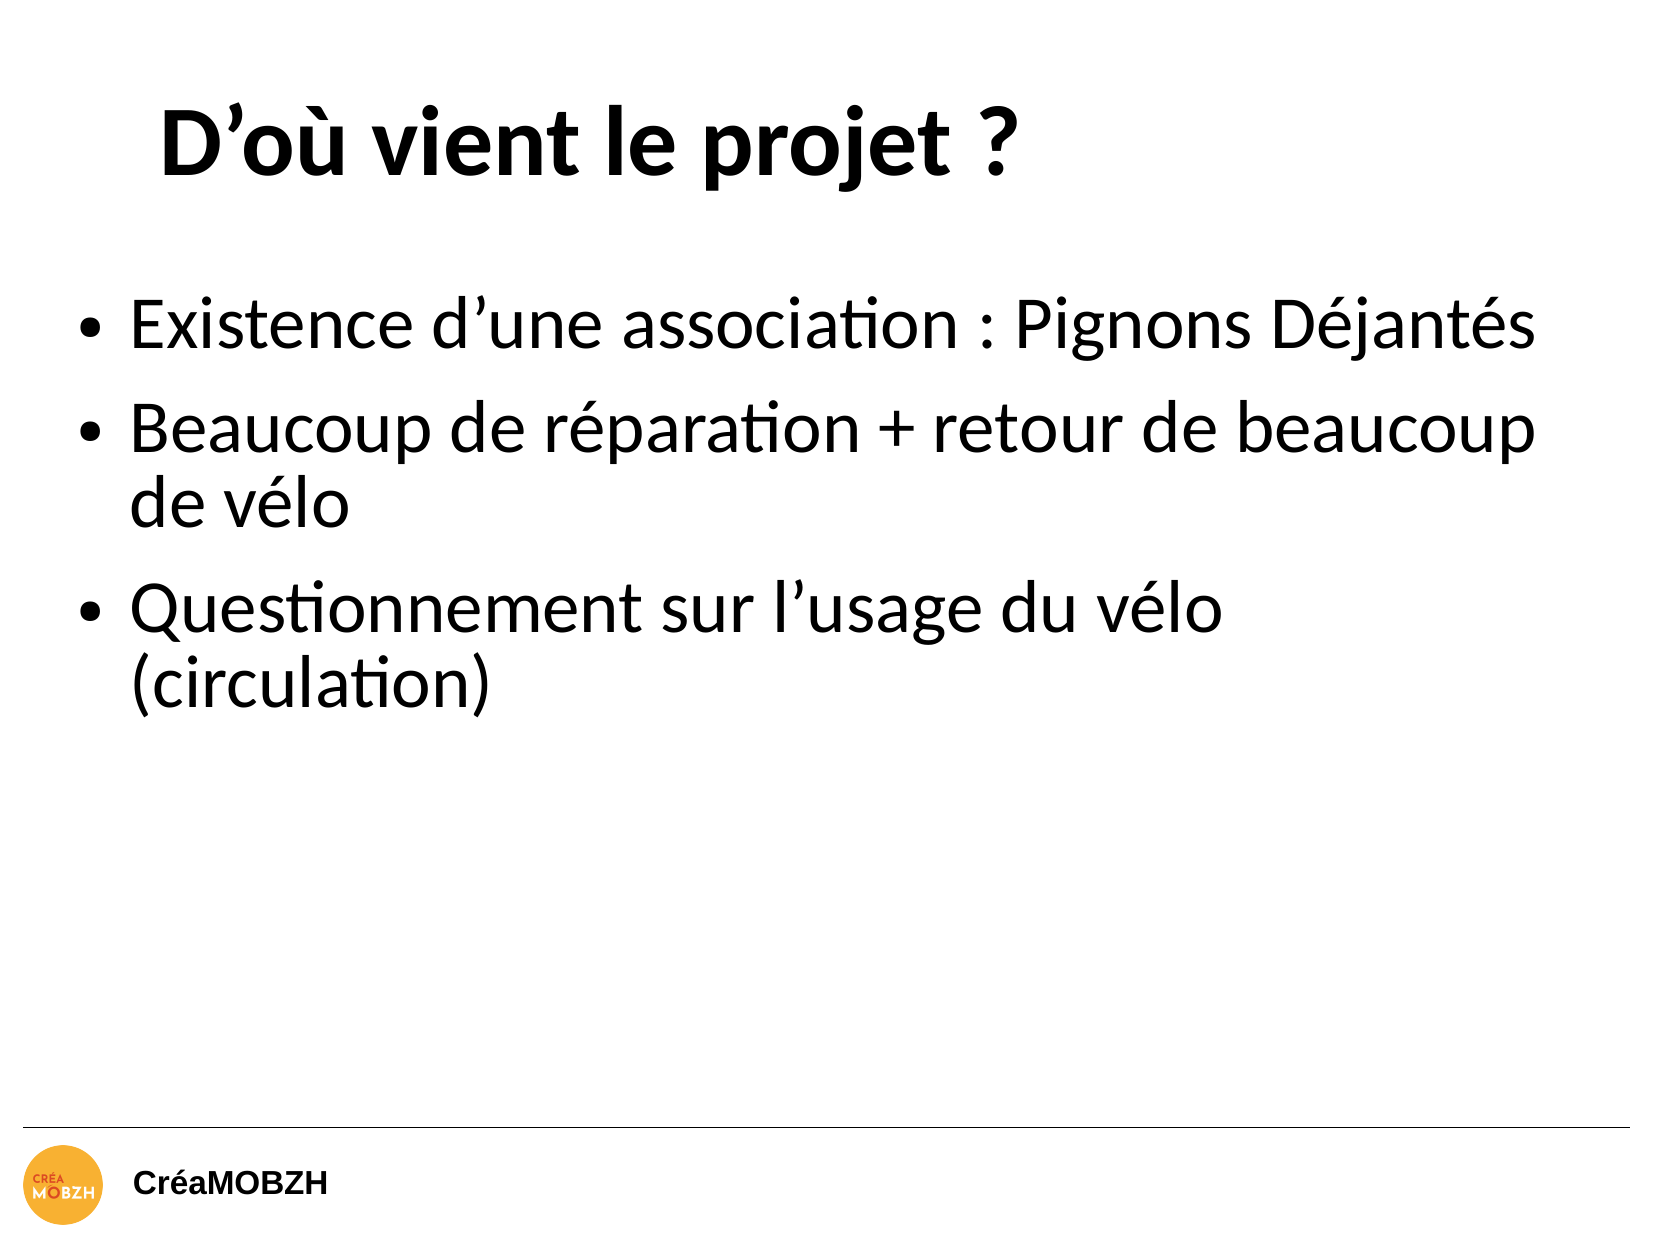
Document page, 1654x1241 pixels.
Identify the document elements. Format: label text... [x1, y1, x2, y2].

picture [23, 1145, 103, 1225]
title D’où vient le projet ? [11, 47, 1347, 255]
text_box CréaMOBZH [118, 1157, 1040, 1241]
list Existence d’une association : Pignons Déjantés Beaucoup de réparation + retour de beaucoup de vélo Questionnement sur l’usage du vélo (circulation) [59, 291, 1548, 1111]
